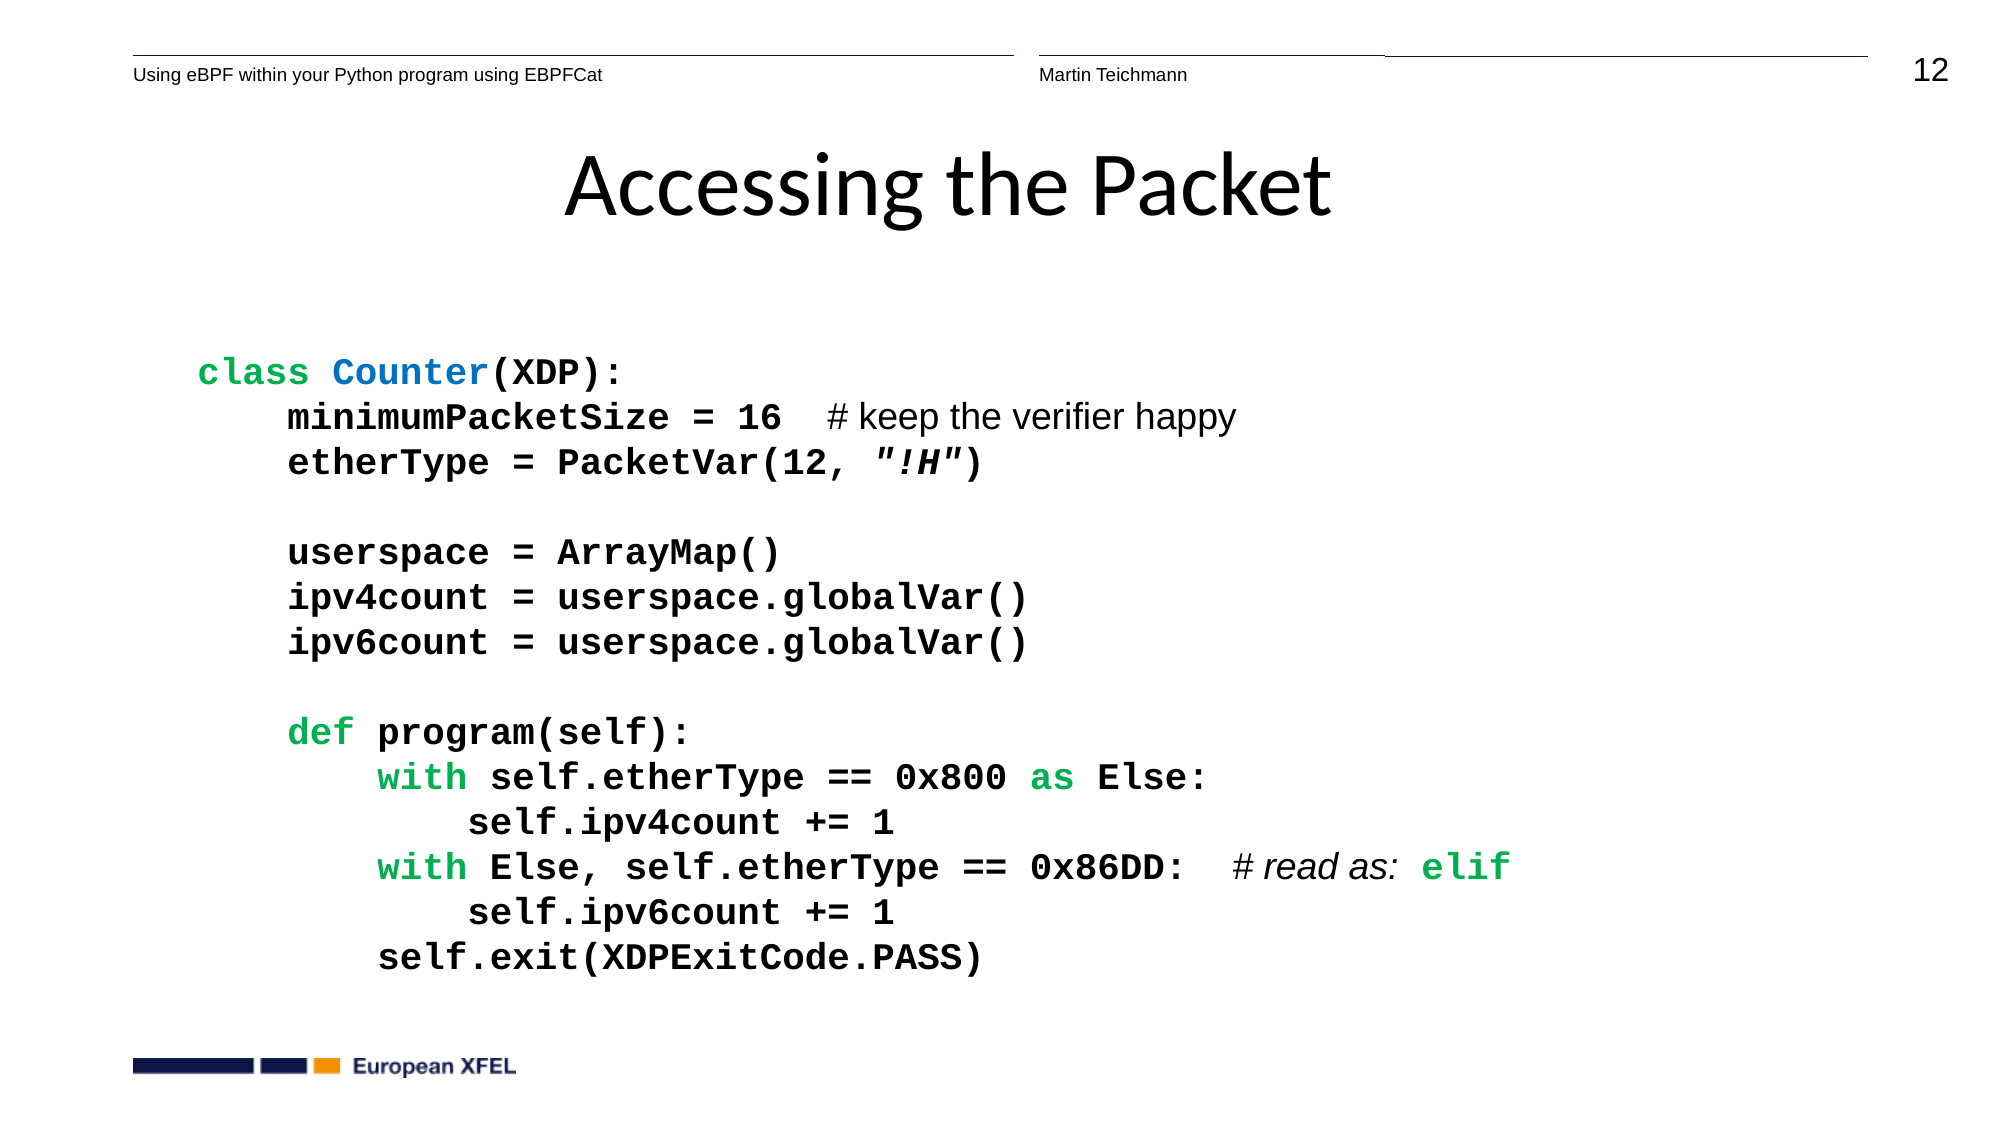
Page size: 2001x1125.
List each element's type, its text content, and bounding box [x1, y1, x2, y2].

title Accessing the Packet [541, 115, 1359, 243]
picture [133, 1058, 516, 1078]
text_box class Counter(XDP): minimumPacketSize = 16 # keep the verifier happy etherType = PacketVar(12, "!H") userspace = ArrayMap() ipv4count = userspace.globalVar() ipv6count = userspace.globalVar() def program(self): with self.etherType == 0x800 as Else: self.ipv4count += 1 with Else, self.etherType == 0x86DD: # read as: elif self.ipv6count += 1 self.exit(XDPExitCode.PASS) [182, 254, 1861, 1055]
